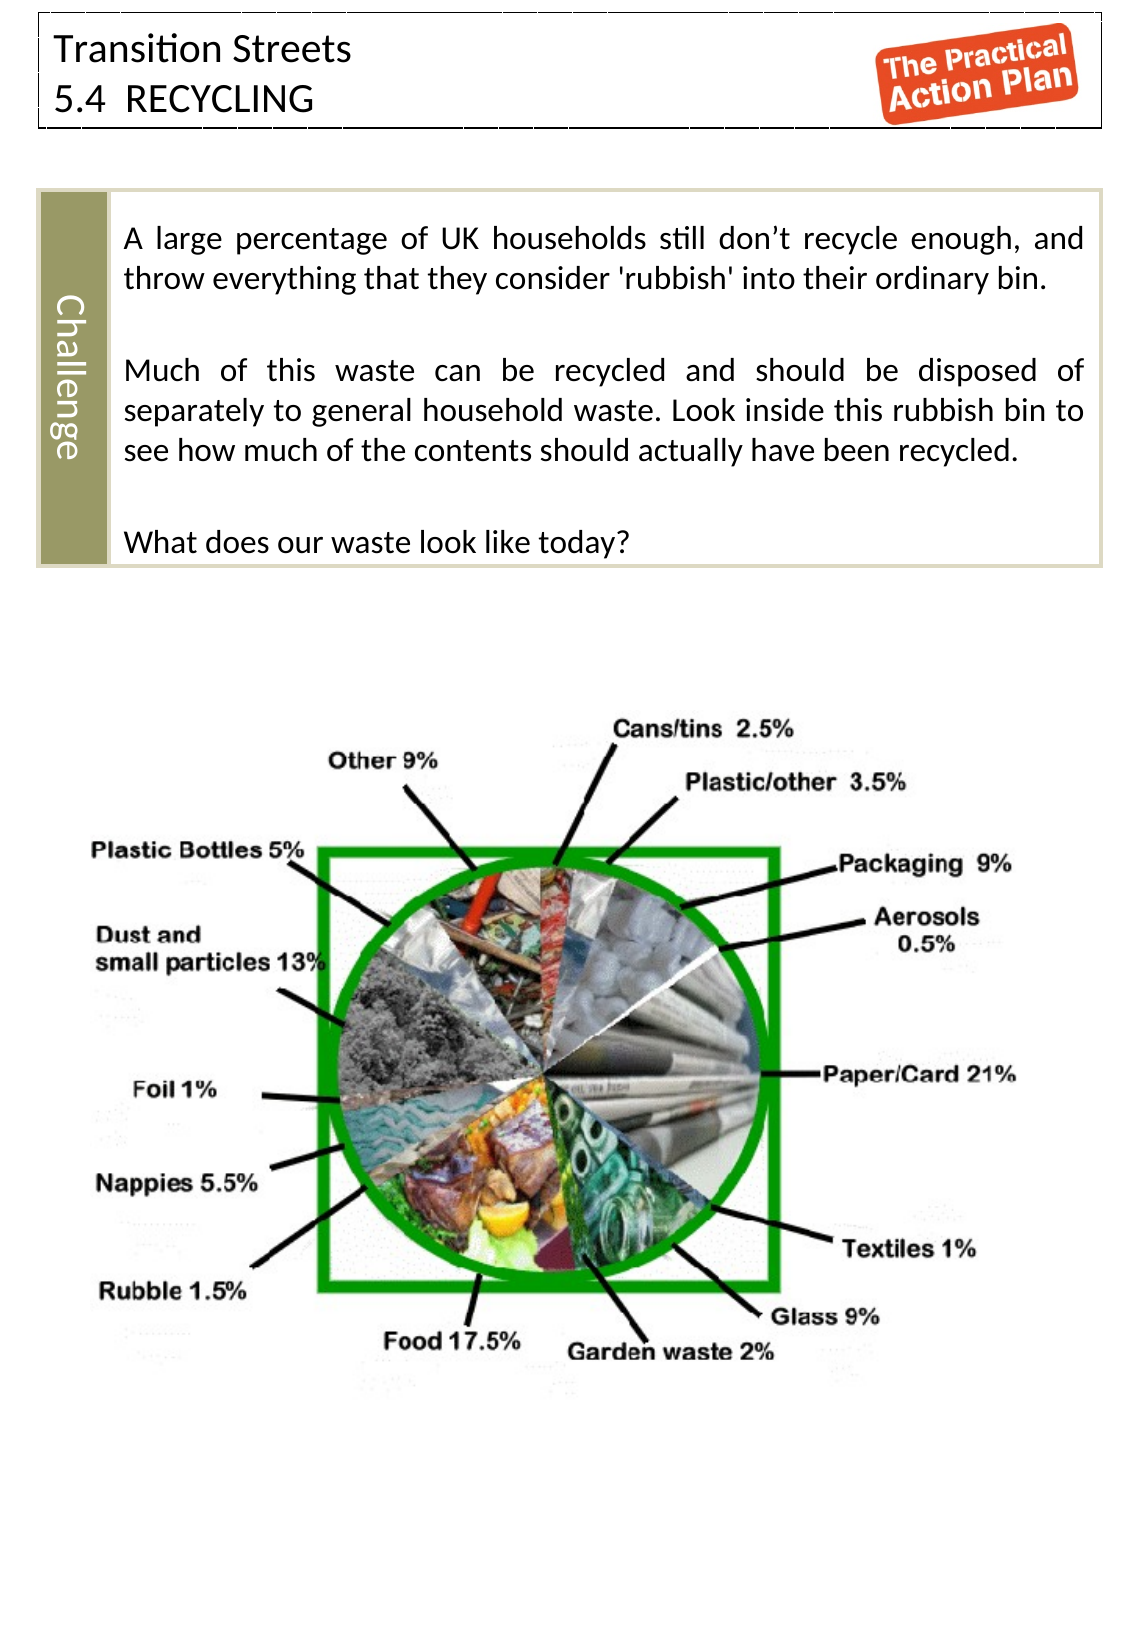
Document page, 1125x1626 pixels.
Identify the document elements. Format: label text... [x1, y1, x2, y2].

text_box A large percentage of UK households still don’t recycle enough, and throw everything that they consider 'rubbish' into their ordinary bin. Much of this waste can be recycled and should be disposed of separately to general household waste. Look inside this rubbish bin to see how much of the contents should actually have been recycled. What does our waste look like today? [110, 190, 1101, 567]
text_box Transition Streets 5.4 RECYCLING [38, 12, 1102, 129]
picture [90, 710, 1035, 1407]
text_box Challenge [38, 190, 110, 567]
